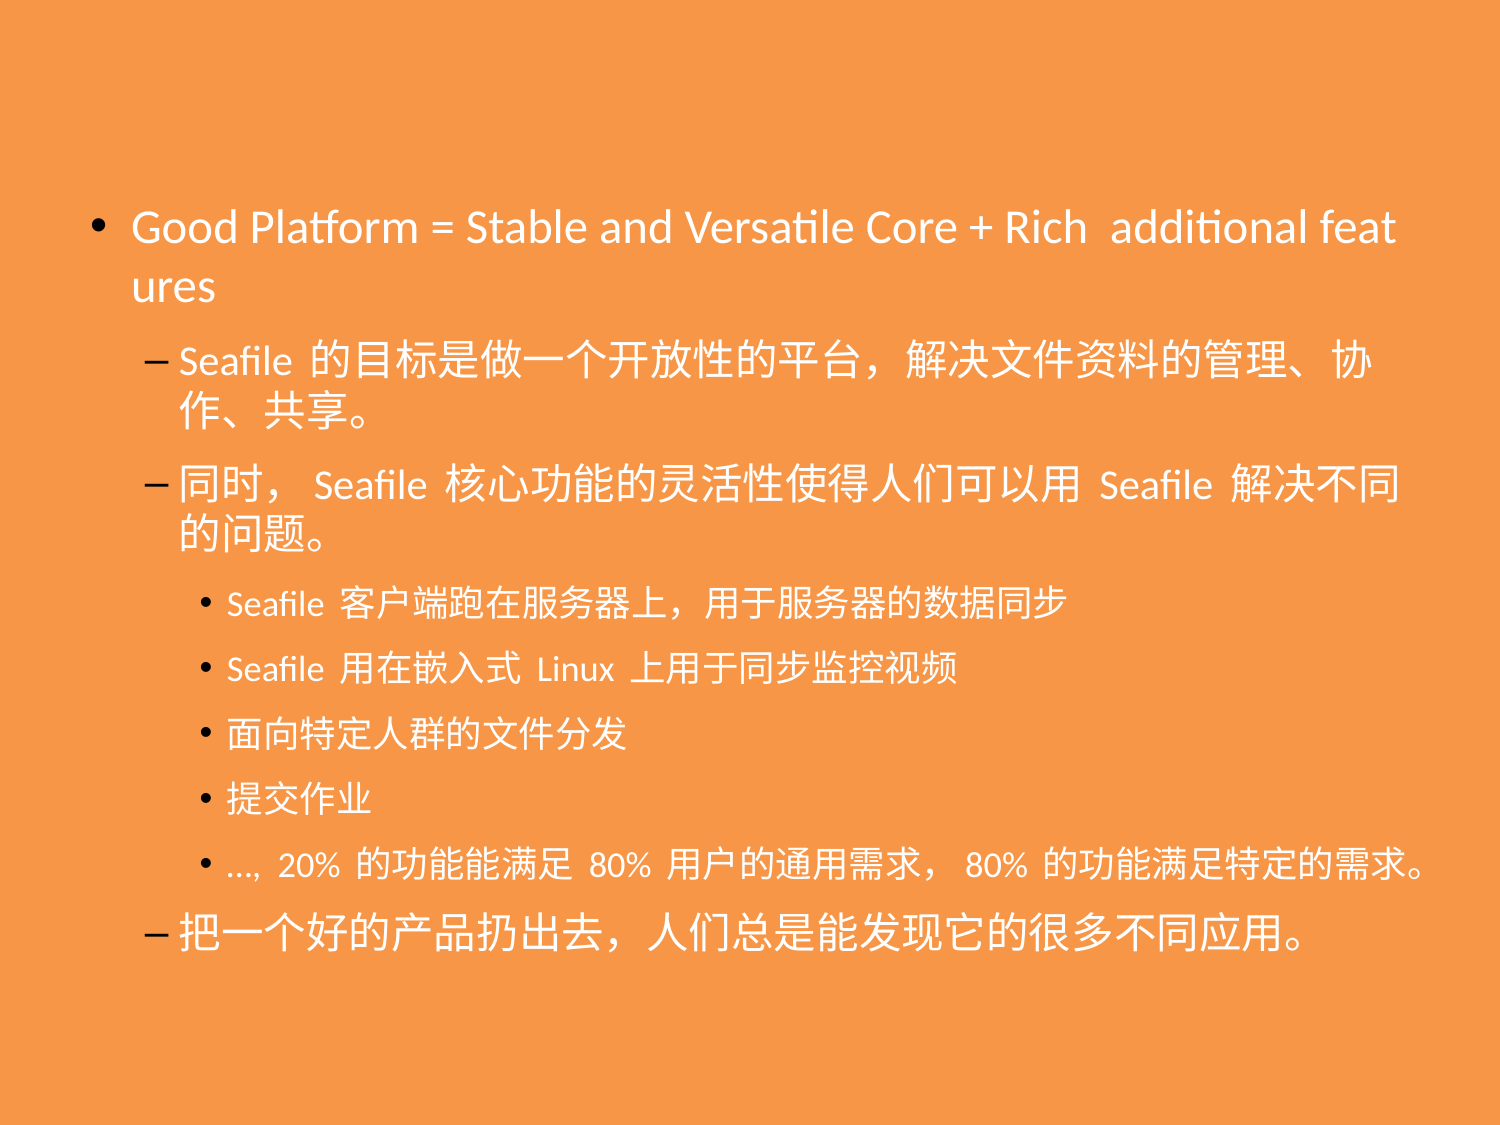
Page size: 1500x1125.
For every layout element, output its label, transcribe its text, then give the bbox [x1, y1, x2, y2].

list Good Platform = Stable and Versatile Core + Rich additional features Seafile 的目标是做一个开放性的平台，解决文件资料的管理、协作、共享。 同时，Seafile 核心功能的灵活性使得人们可以用 Seafile 解决不同的问题。 Seafile 客户端跑在服务器上，用于服务器的数据同步 Seafile 用在嵌入式 Linux 上用于同步监控视频 面向特定人群的文件分发 提交作业 …, 20% 的功能能满足 80% 用户的通用需求，80% 的功能满足特定的需求。 把一个好的产品扔出去，人们总是能发现它的很多不同应用。 [75, 187, 1425, 1005]
